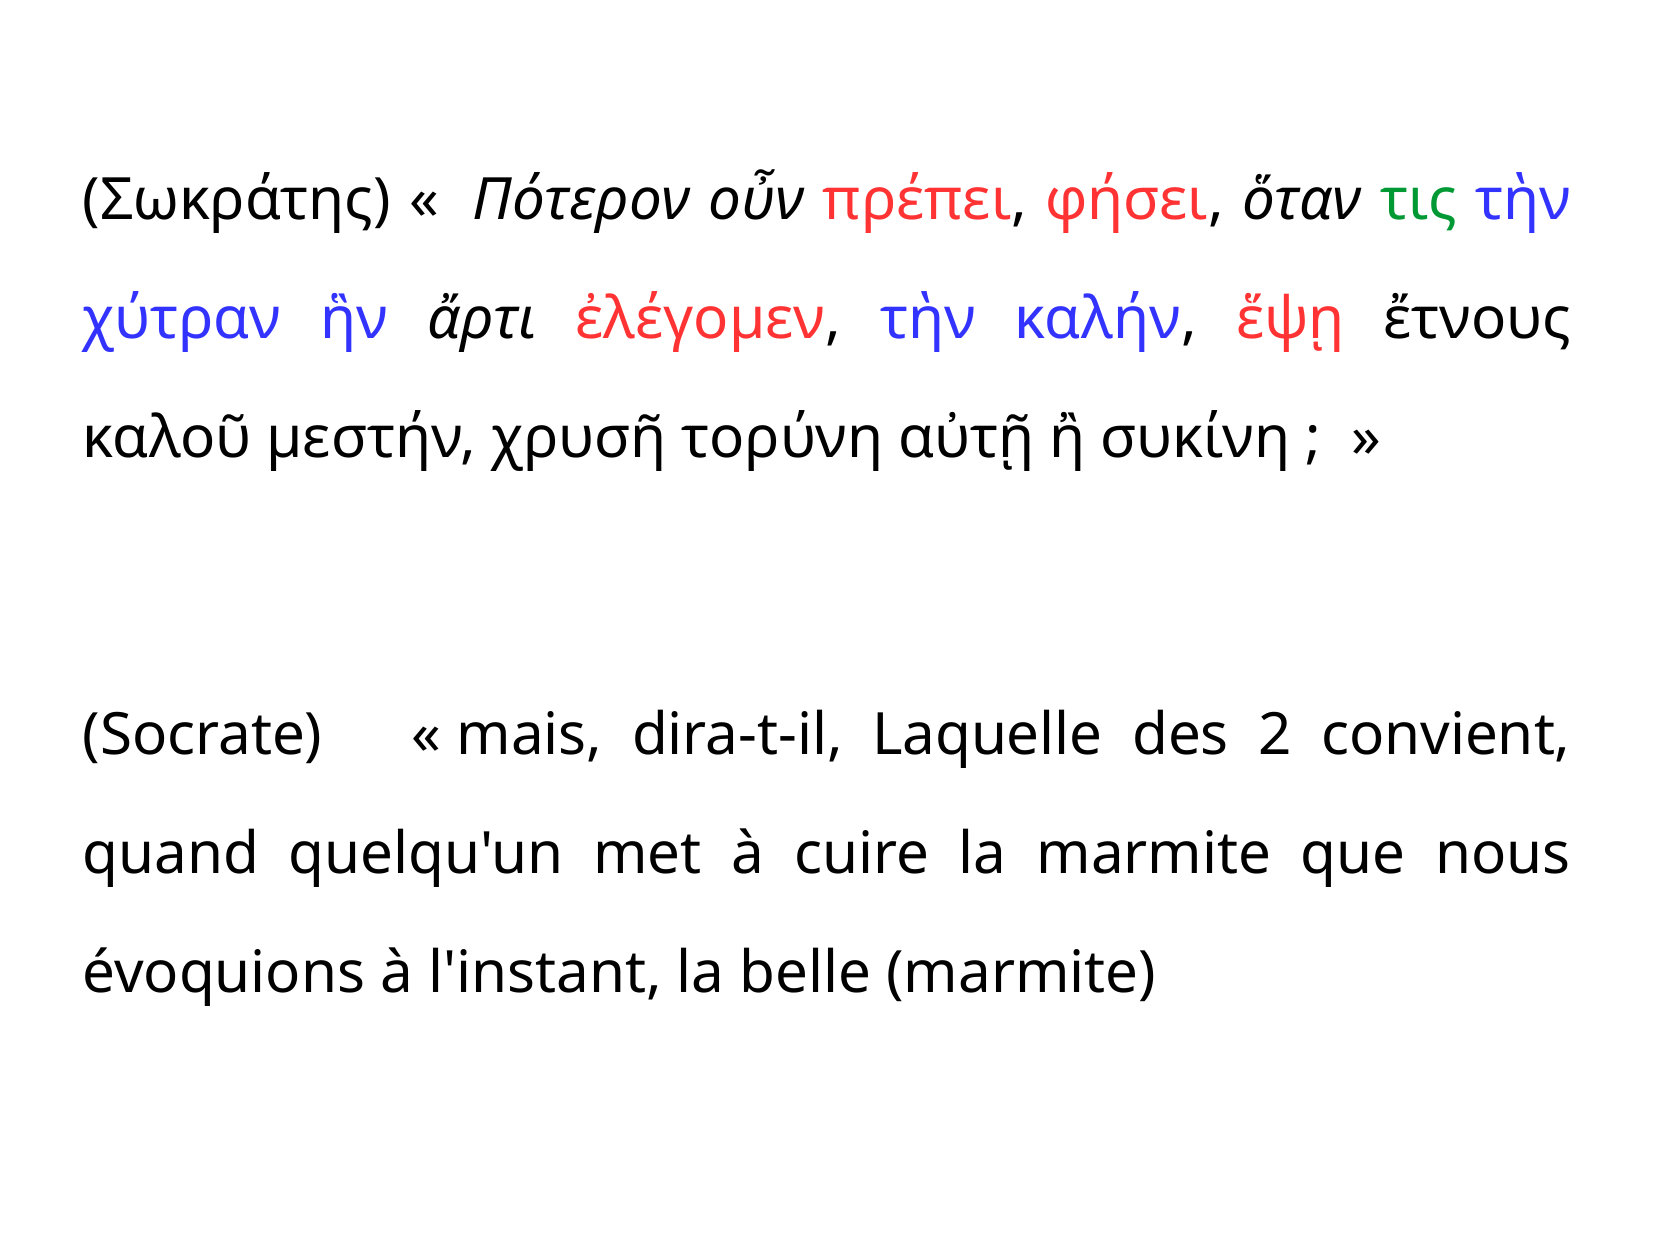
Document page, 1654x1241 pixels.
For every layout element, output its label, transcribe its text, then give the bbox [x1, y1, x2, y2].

list (Σωκράτης) « Πότερον οὖν πρέπει, φήσει, ὅταν τις τὴν χύτραν ἣν ἄρτι ἐλέγομεν, τὴν καλήν, ἕψῃ ἔτνους καλοῦ μεστήν, χρυσῆ τορύνη αὐτῇ ἢ συκίνη ; » (Socrate) « mais, dira-t-il, Laquelle des 2 convient, quand quelqu'un met à cuire la marmite que nous évoquions à l'instant, la belle (marmite) [82, 118, 1571, 1241]
